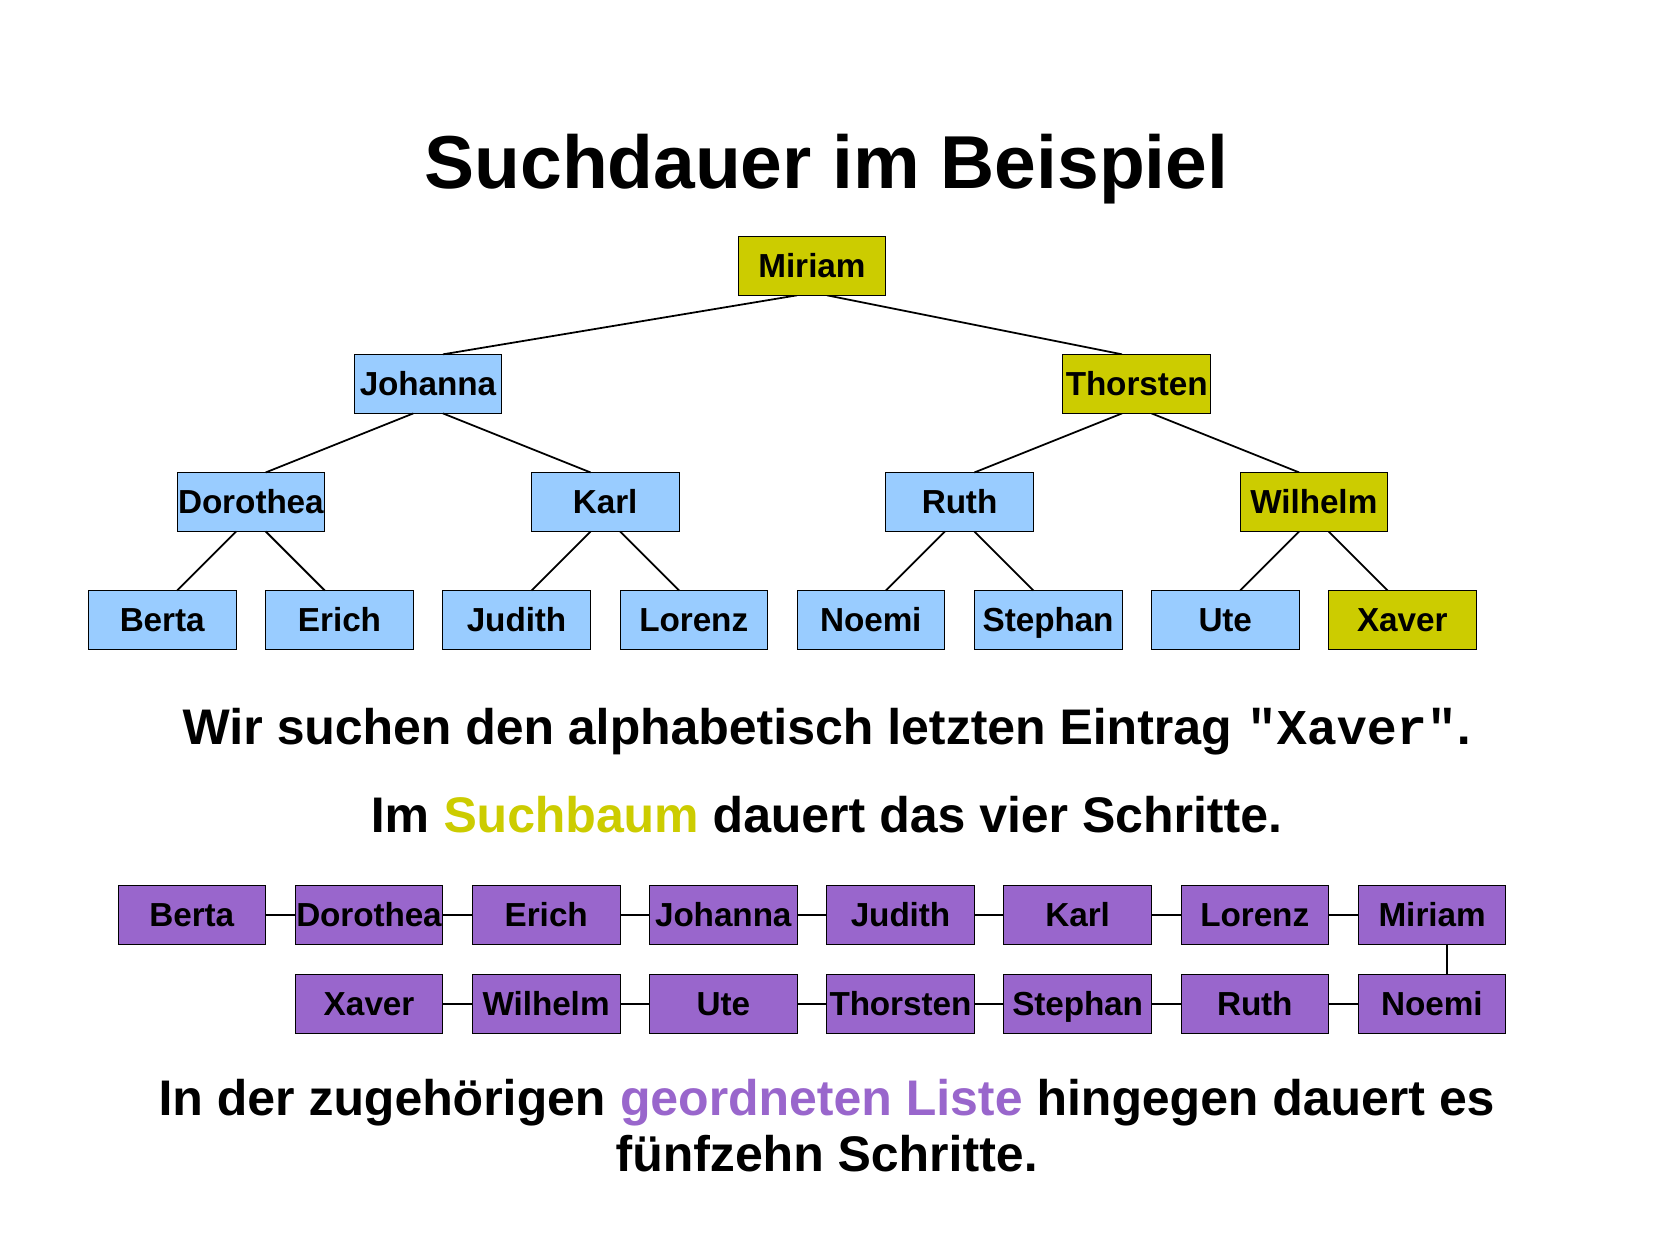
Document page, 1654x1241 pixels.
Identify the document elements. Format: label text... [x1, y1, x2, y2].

text_box Karl [531, 472, 680, 532]
text_box Erich [472, 885, 621, 945]
text_box Ute [649, 974, 798, 1034]
text_box Judith [826, 885, 975, 945]
text_box Noemi [797, 590, 945, 650]
text_box Noemi [1358, 974, 1506, 1034]
text_box Ruth [1181, 974, 1329, 1034]
text_box In der zugehörigen geordneten Liste hingegen dauert es fünfzehn Schritte. [59, 1062, 1595, 1192]
title Suchdauer im Beispiel [88, 118, 1565, 207]
text_box Lorenz [620, 590, 768, 650]
text_box Berta [88, 590, 237, 650]
text_box Thorsten [826, 974, 975, 1034]
text_box Wilhelm [472, 974, 621, 1034]
text_box Stephan [974, 590, 1123, 650]
text_box Stephan [1003, 974, 1152, 1034]
text_box Erich [265, 590, 414, 650]
text_box Miriam [1358, 885, 1506, 945]
text_box Johanna [649, 885, 798, 945]
text_box Judith [442, 590, 591, 650]
text_box Dorothea [295, 885, 443, 945]
text_box Ute [1151, 590, 1300, 650]
text_box Karl [1003, 885, 1152, 945]
text_box Xaver [295, 974, 443, 1034]
text_box Im Suchbaum dauert das vier Schritte. [59, 780, 1595, 853]
text_box Berta [118, 885, 266, 945]
text_box Wir suchen den alphabetisch letzten Eintrag "Xaver". [59, 691, 1595, 768]
text_box Dorothea [177, 472, 325, 532]
text_box Thorsten [1062, 354, 1211, 414]
text_box Miriam [738, 236, 886, 296]
text_box Lorenz [1181, 885, 1329, 945]
text_box Ruth [885, 472, 1034, 532]
text_box Johanna [354, 354, 502, 414]
text_box Wilhelm [1240, 472, 1388, 532]
text_box Xaver [1328, 590, 1477, 650]
